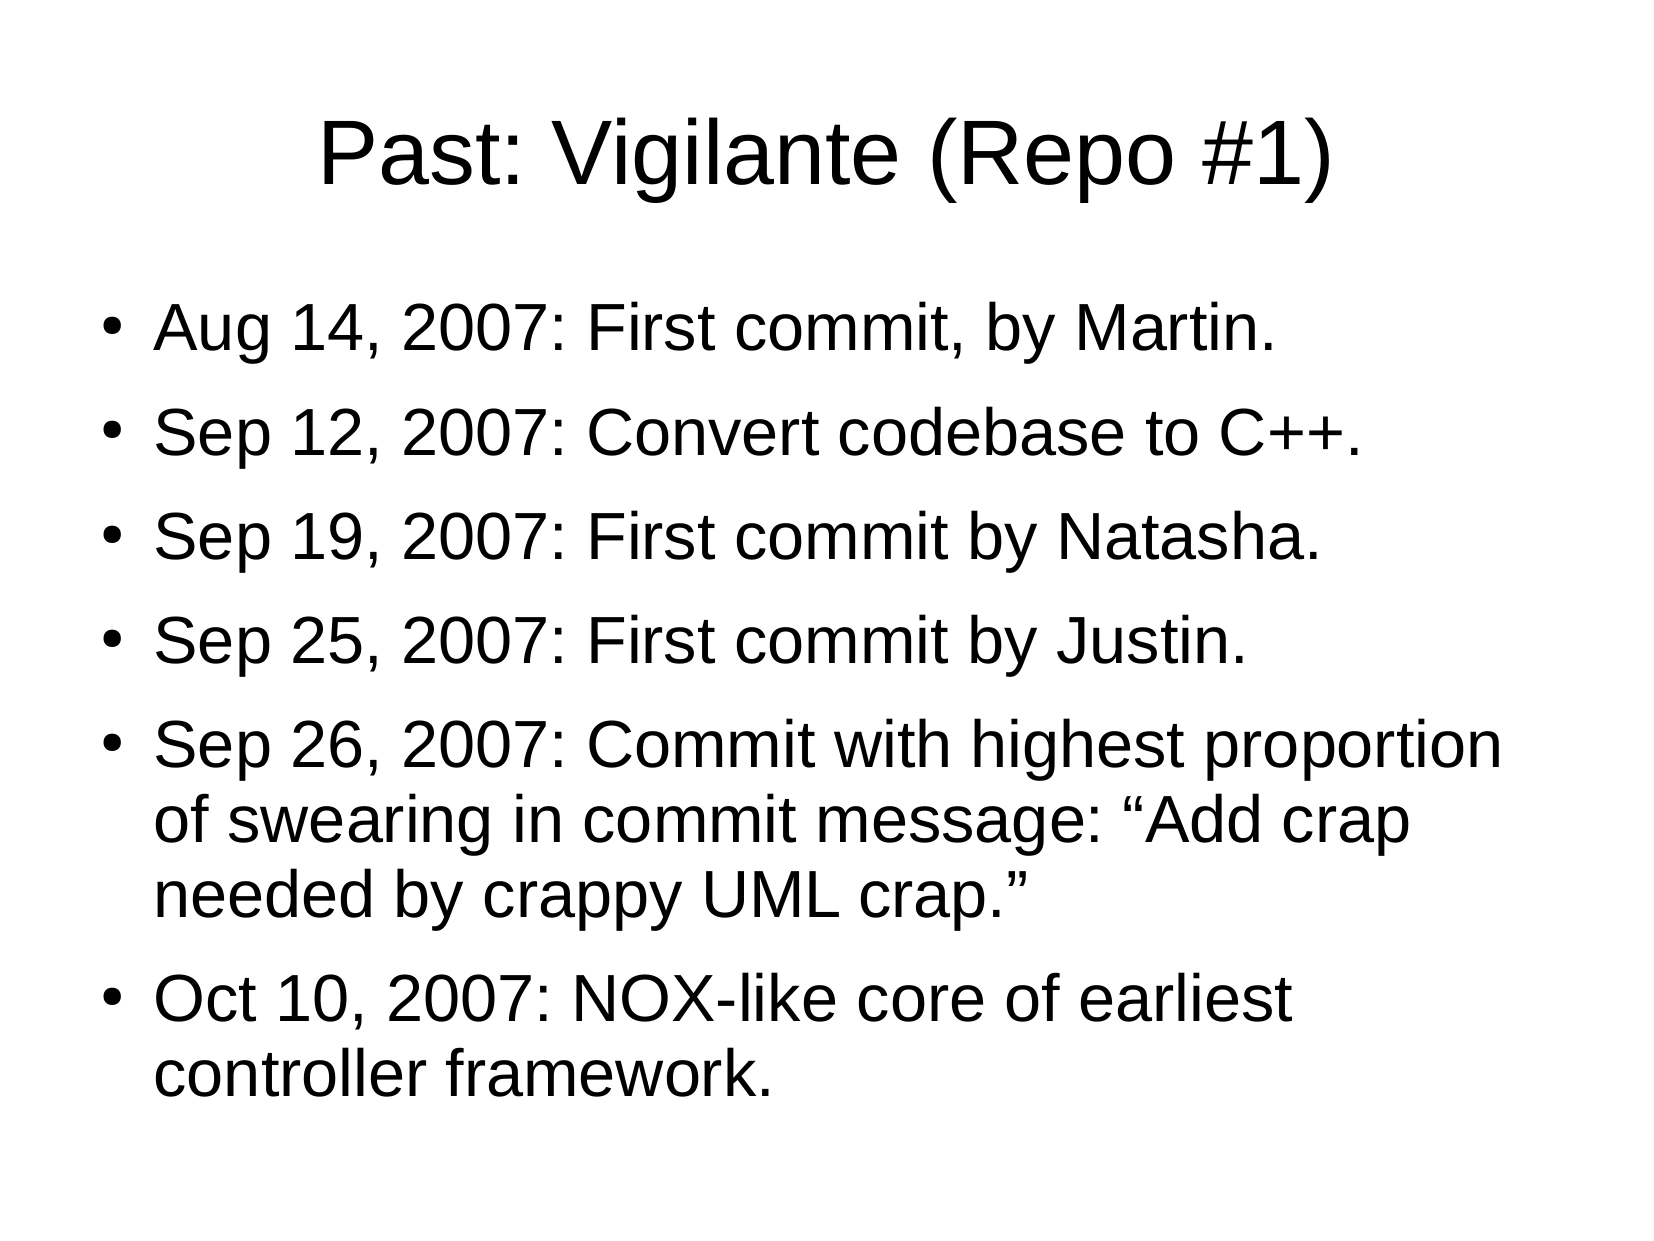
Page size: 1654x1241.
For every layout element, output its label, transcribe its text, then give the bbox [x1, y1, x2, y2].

list Aug 14, 2007: First commit, by Martin. Sep 12, 2007: Convert codebase to C++. Sep 19, 2007: First commit by Natasha. Sep 25, 2007: First commit by Justin. Sep 26, 2007: Commit with highest proportion of swearing in commit message: “Add crap needed by crappy UML crap.” Oct 10, 2007: NOX-like core of earliest controller framework. [82, 290, 1538, 1128]
title Past: Vigilante (Repo #1) [82, 49, 1571, 257]
